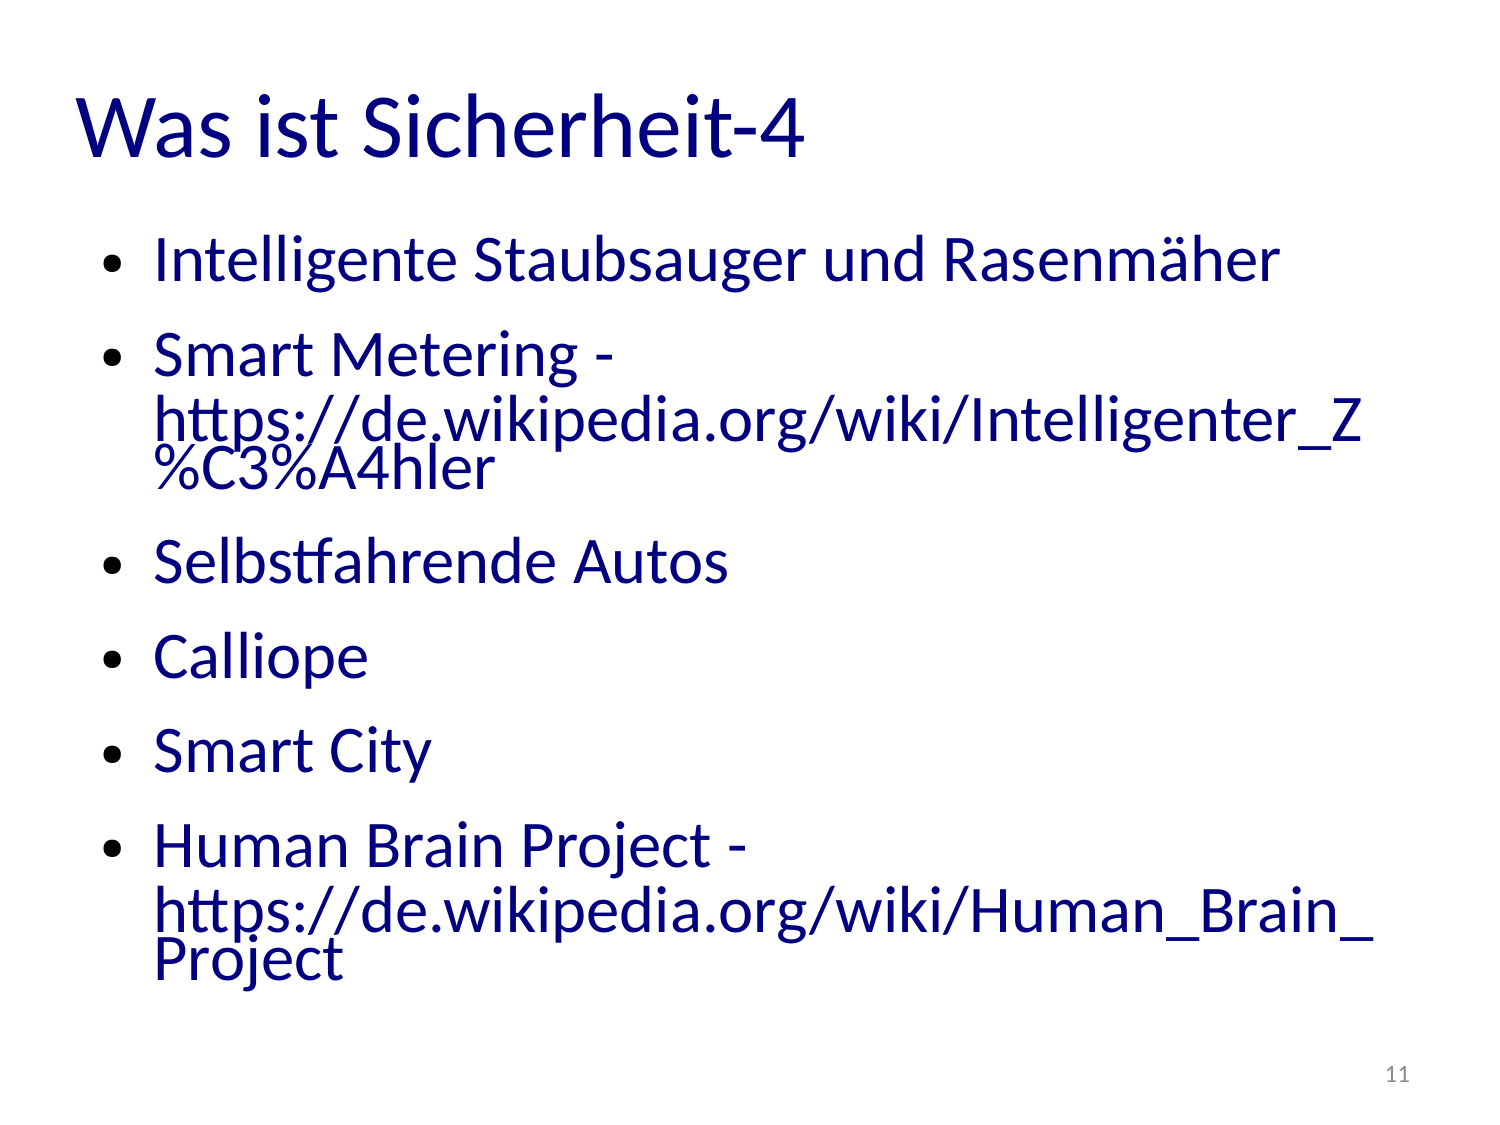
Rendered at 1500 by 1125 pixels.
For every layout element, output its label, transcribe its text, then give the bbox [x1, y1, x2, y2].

list Intelligente Staubsauger und Rasenmäher Smart Metering - https://de.wikipedia.org/wiki/Intelligenter_Z%C3%A4hler Selbstfahrende Autos Calliope Smart City Human Brain Project - https://de.wikipedia.org/wiki/Human_Brain_Project [82, 233, 1382, 999]
title Was ist Sicherheit-4 [75, 47, 1441, 231]
